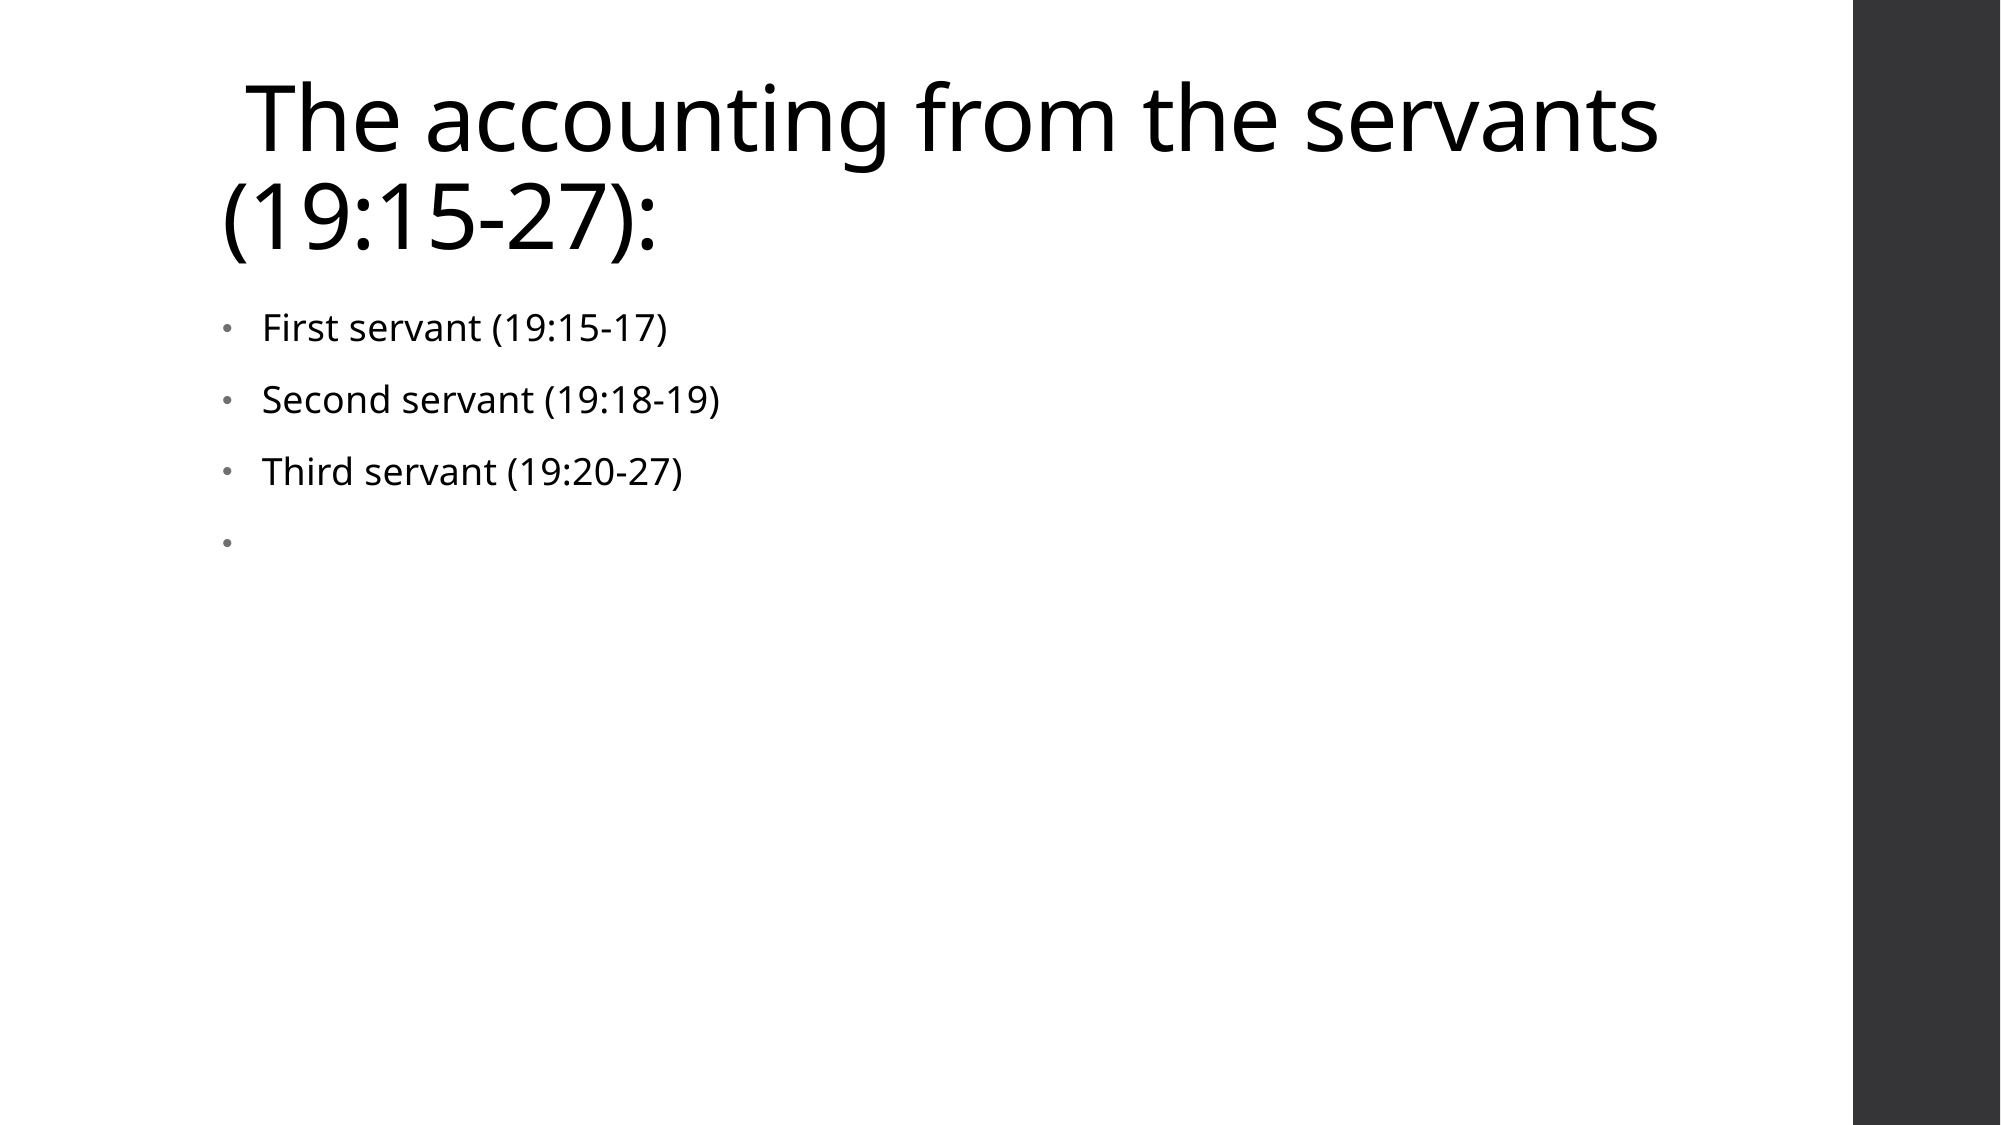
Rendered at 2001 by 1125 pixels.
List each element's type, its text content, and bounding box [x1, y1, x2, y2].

title The accounting from the servants (19:15-27): [206, 60, 1797, 278]
list First servant (19:15-17) Second servant (19:18-19) Third servant (19:20-27) [206, 299, 1617, 1014]
